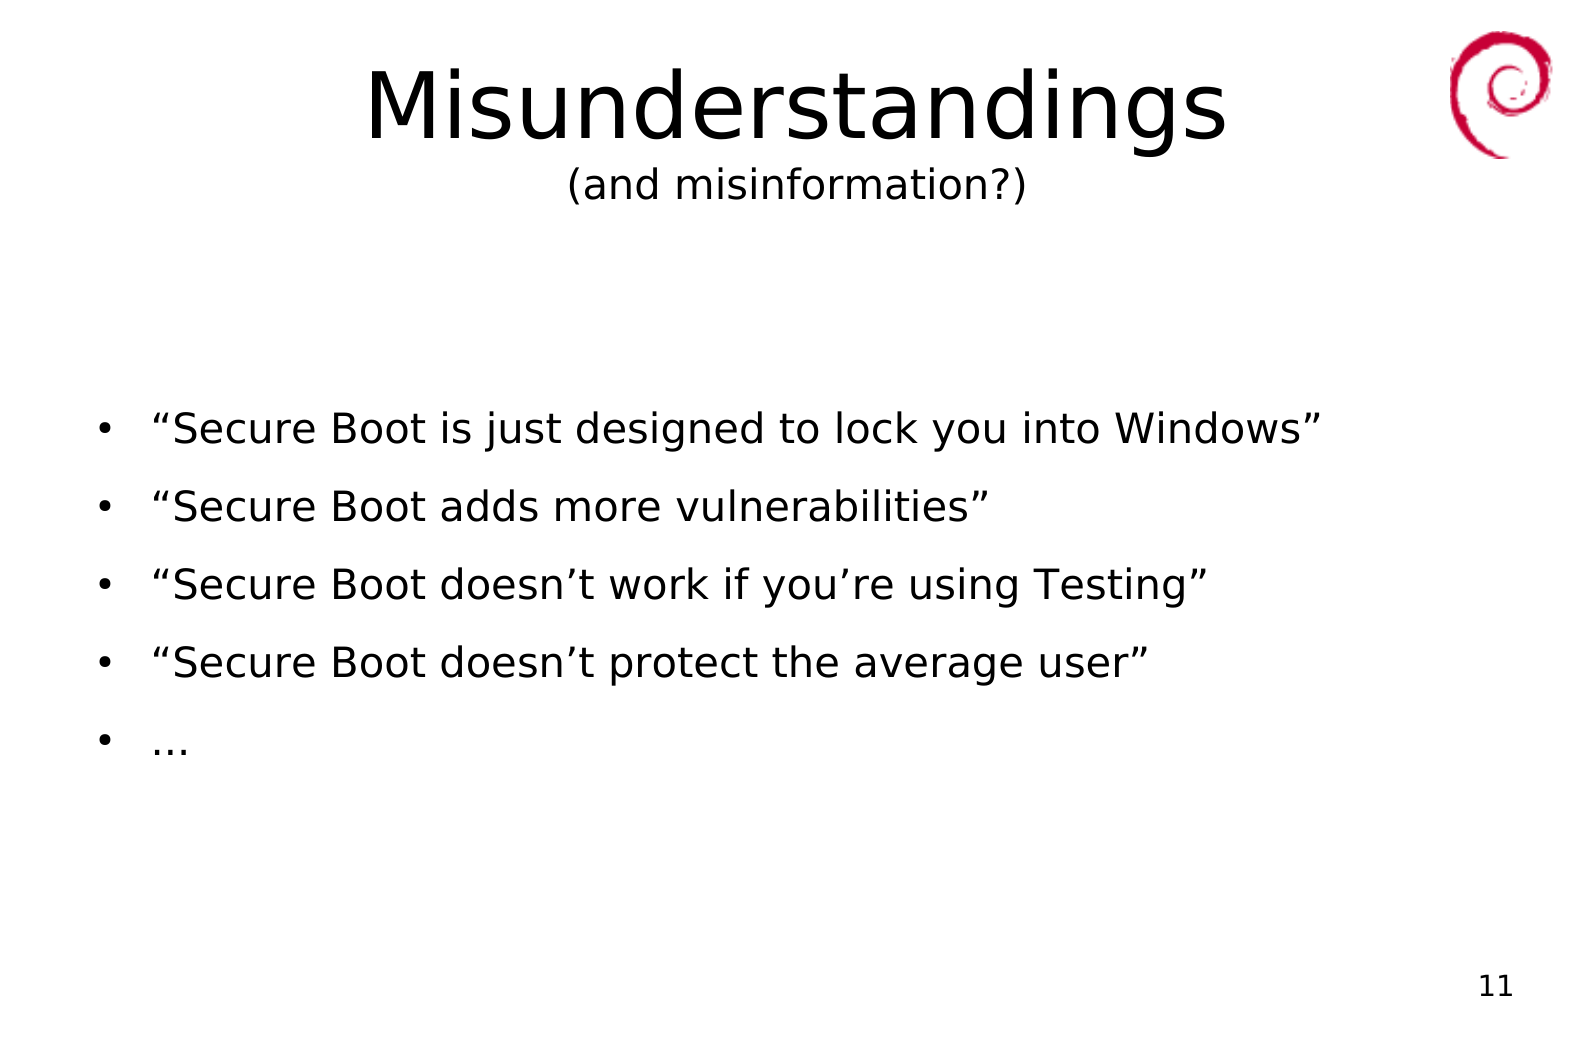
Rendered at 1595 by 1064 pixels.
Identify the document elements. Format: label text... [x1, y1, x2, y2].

title Misunderstandings (and misinformation?) [79, 42, 1515, 220]
picture [1450, 31, 1555, 159]
list “Secure Boot is just designed to lock you into Windows” “Secure Boot adds more vulnerabilities” “Secure Boot doesn’t work if you’re using Testing” “Secure Boot doesn’t protect the average user” ... [79, 248, 1515, 951]
